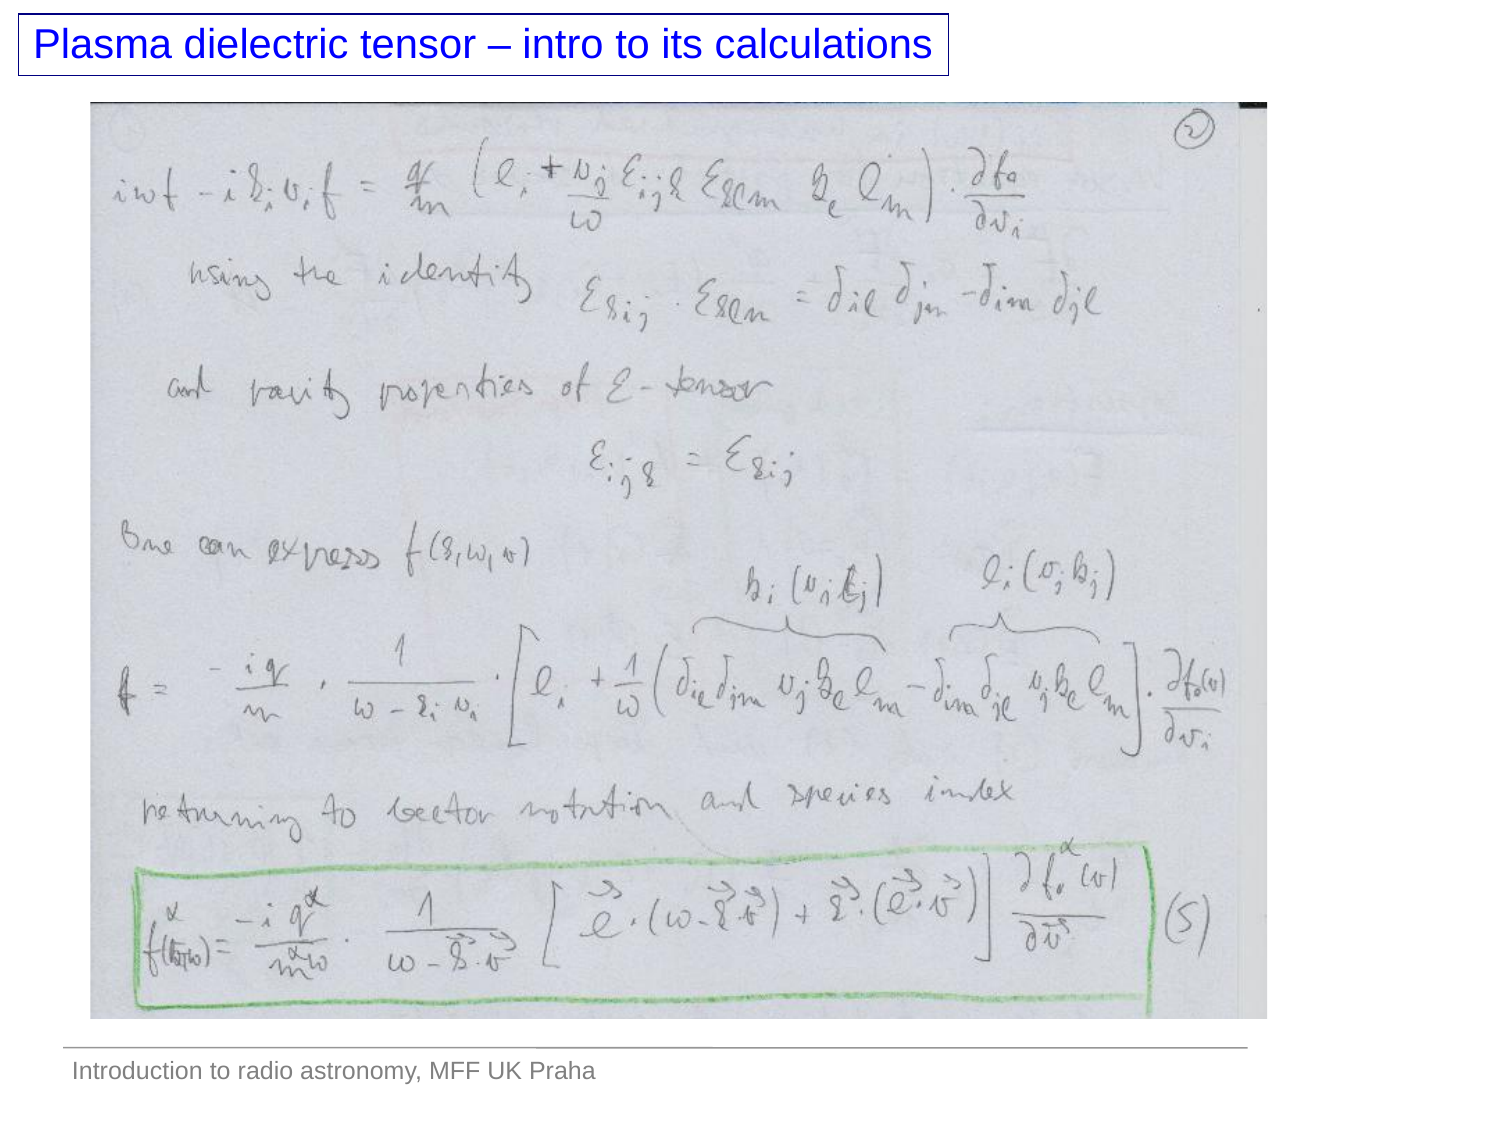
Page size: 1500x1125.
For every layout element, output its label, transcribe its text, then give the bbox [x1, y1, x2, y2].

text_box Plasma dielectric tensor – intro to its calculations [18, 14, 949, 76]
picture [90, 102, 1268, 1019]
